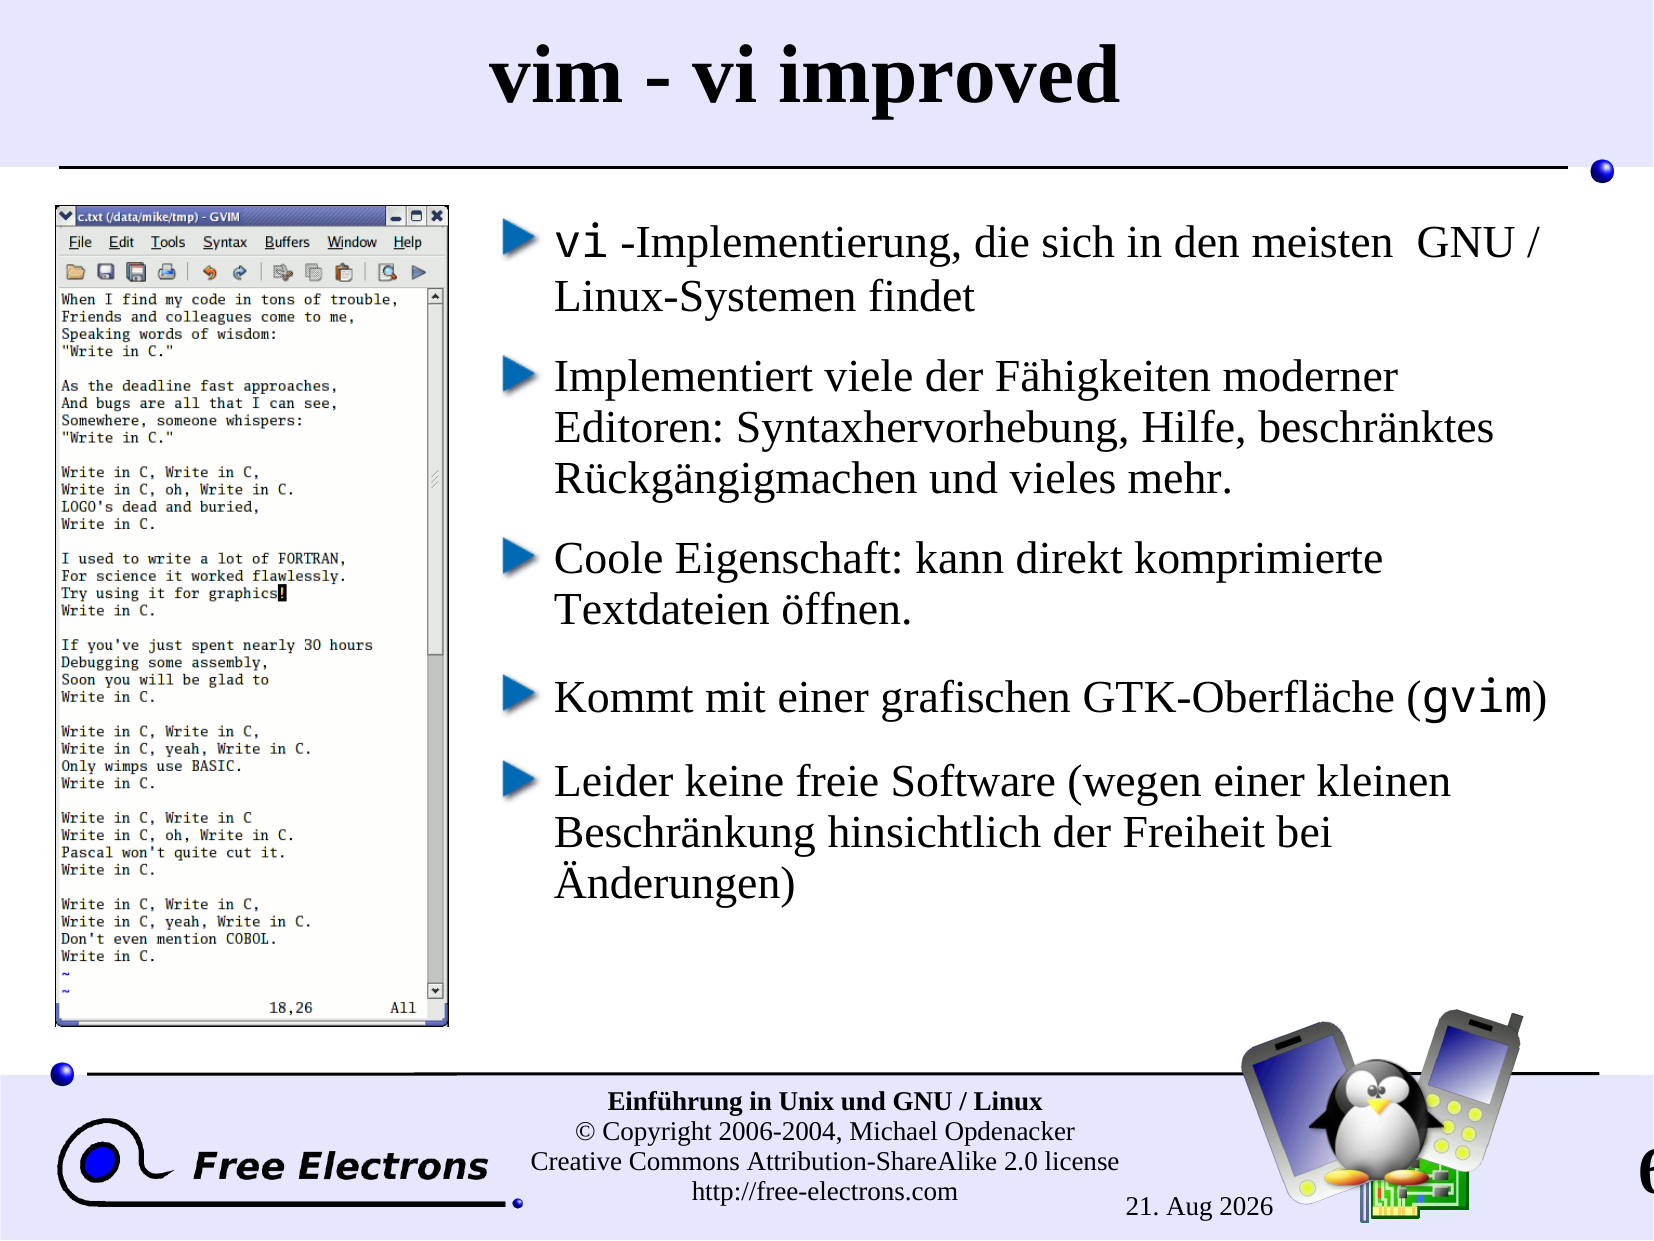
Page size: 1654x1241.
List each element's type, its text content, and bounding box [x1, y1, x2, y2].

title vim - vi improved [60, 12, 1551, 138]
picture [1239, 1087, 1514, 1241]
picture [50, 1107, 527, 1216]
list vi -Implementierung, die sich in den meisten GNU / Linux-Systemen findet Implementiert viele der Fähigkeiten moderner Editoren: Syntaxhervorhebung, Hilfe, beschränktes Rückgängigmachen und vieles mehr. Coole Eigenschaft: kann direkt komprimierte Textdateien öffnen. Kommt mit einer grafischen GTK-Oberfläche (gvim) Leider keine freie Software (wegen einer kleinen Beschränkung hinsichtlich der Freiheit bei Änderungen) [483, 208, 1568, 1087]
picture [55, 205, 449, 1027]
